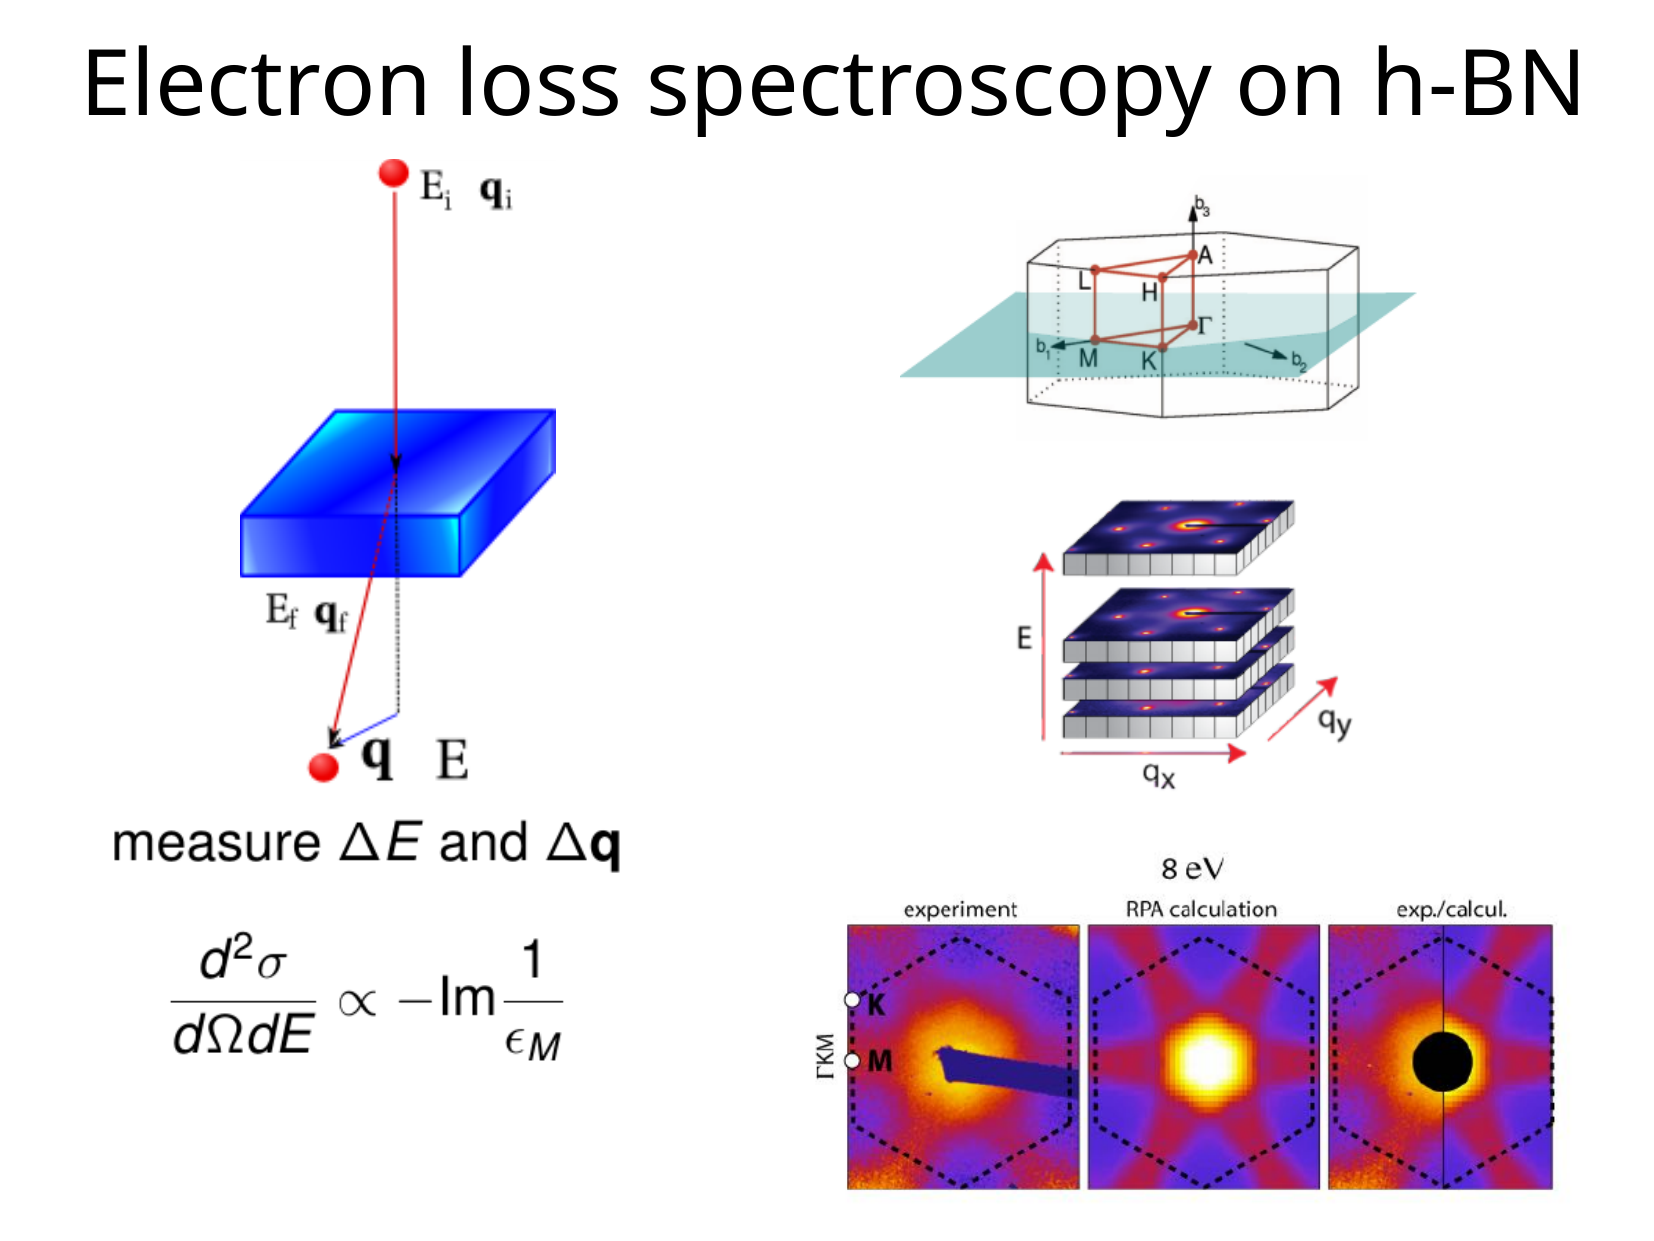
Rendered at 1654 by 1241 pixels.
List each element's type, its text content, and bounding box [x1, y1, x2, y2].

picture [795, 832, 1578, 1226]
picture [60, 159, 651, 1092]
title Electron loss spectroscopy on h-BN [15, 0, 1654, 186]
picture [900, 141, 1471, 799]
